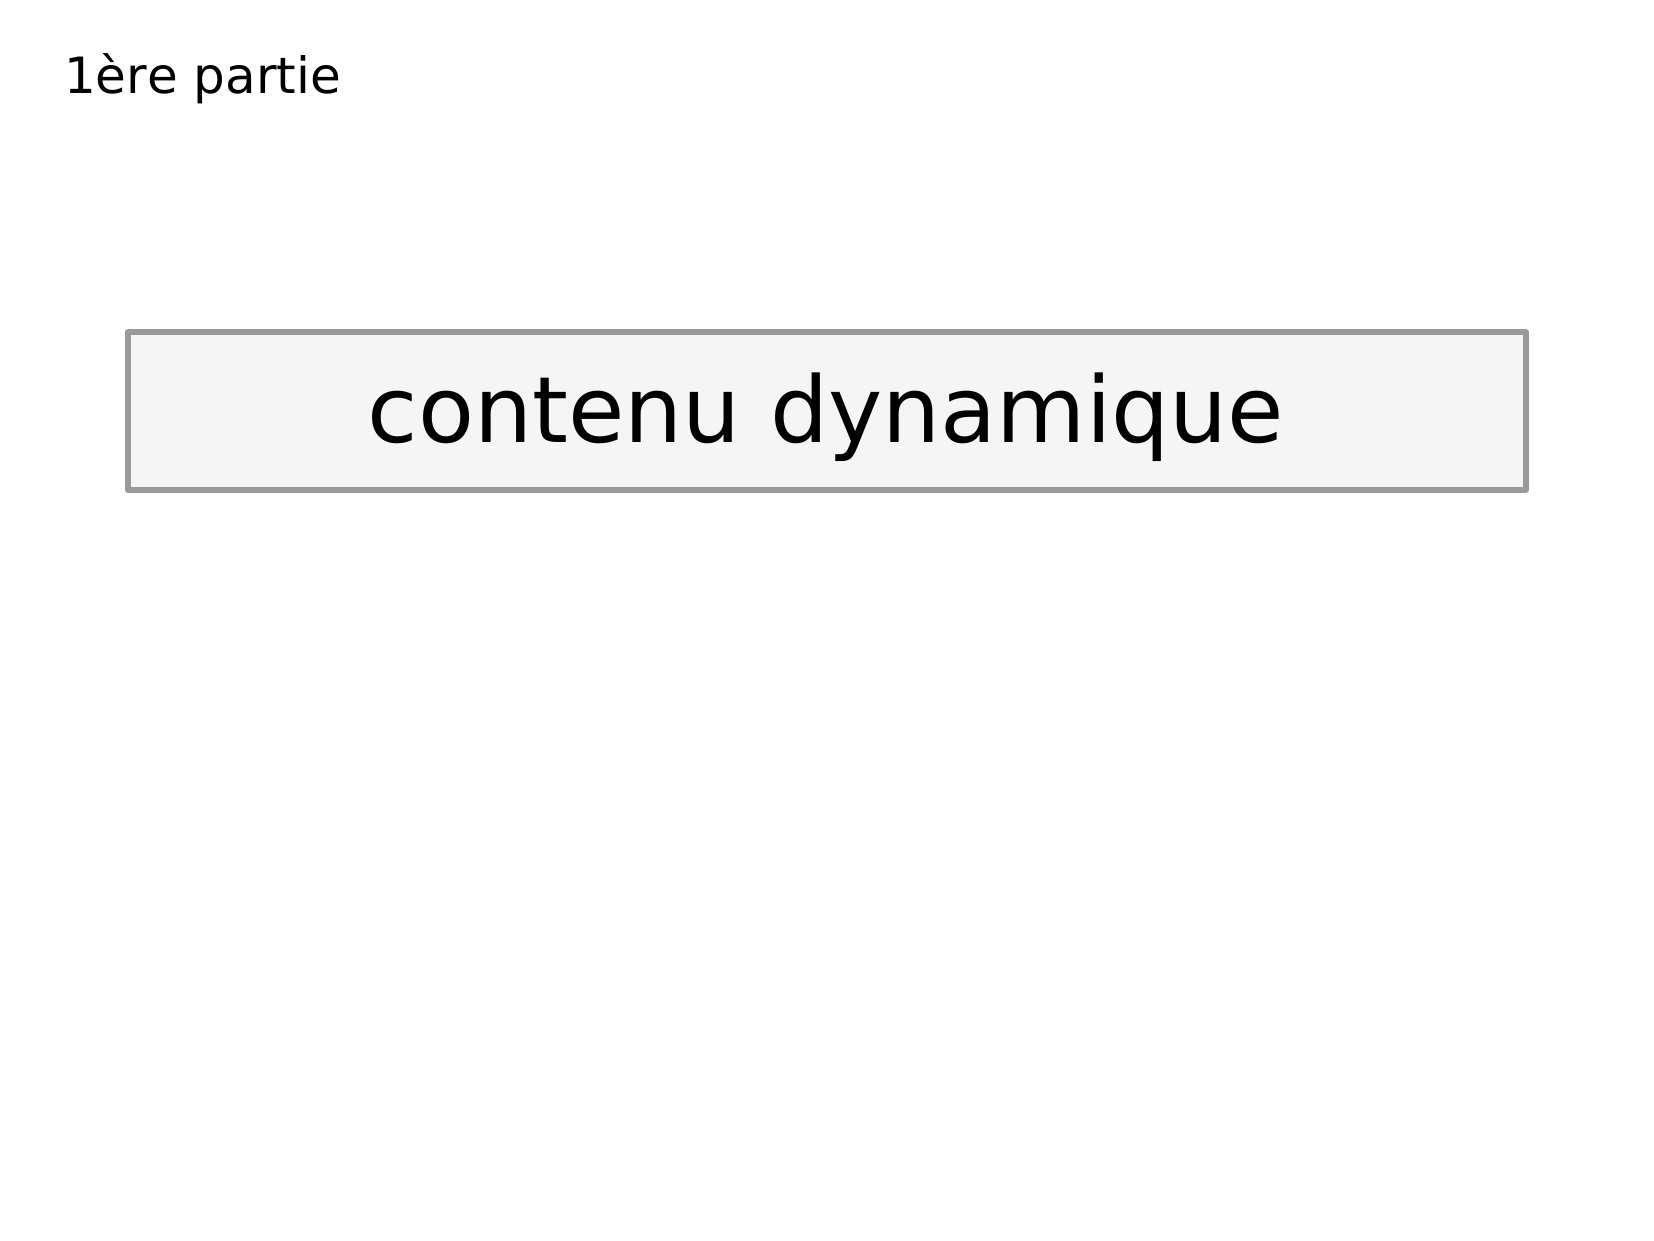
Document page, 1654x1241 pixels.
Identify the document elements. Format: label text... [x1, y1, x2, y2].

text_box [127, 331, 1526, 490]
text_box 1ère partie [43, 47, 349, 106]
title contenu dynamique [136, 347, 1518, 473]
